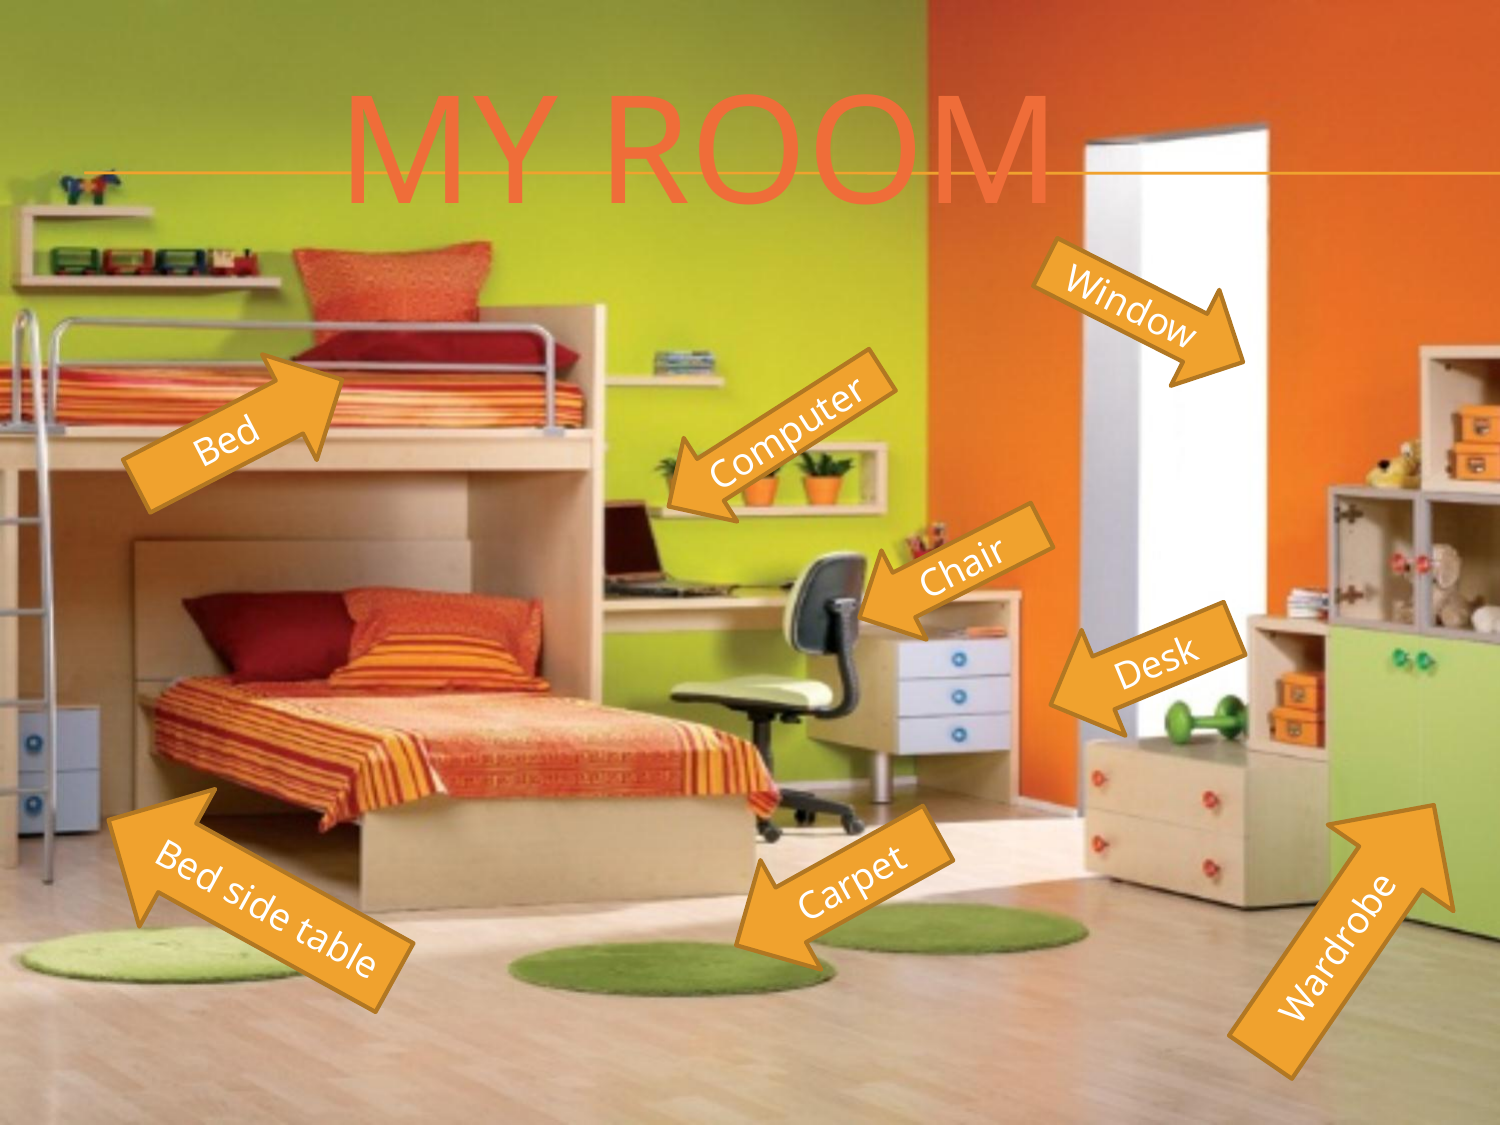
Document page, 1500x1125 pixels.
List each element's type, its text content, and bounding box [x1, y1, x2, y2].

text_box Bed side table [108, 789, 414, 1012]
title MY ROOM [50, 75, 1475, 213]
picture [0, 0, 1500, 1125]
text_box Bed [122, 354, 343, 513]
text_box Window [1033, 238, 1244, 386]
text_box Chair [859, 502, 1054, 640]
text_box Wardrobe [1228, 805, 1454, 1079]
text_box Carpet [736, 805, 954, 970]
text_box Desk [1050, 601, 1246, 736]
text_box Computer [668, 348, 896, 522]
